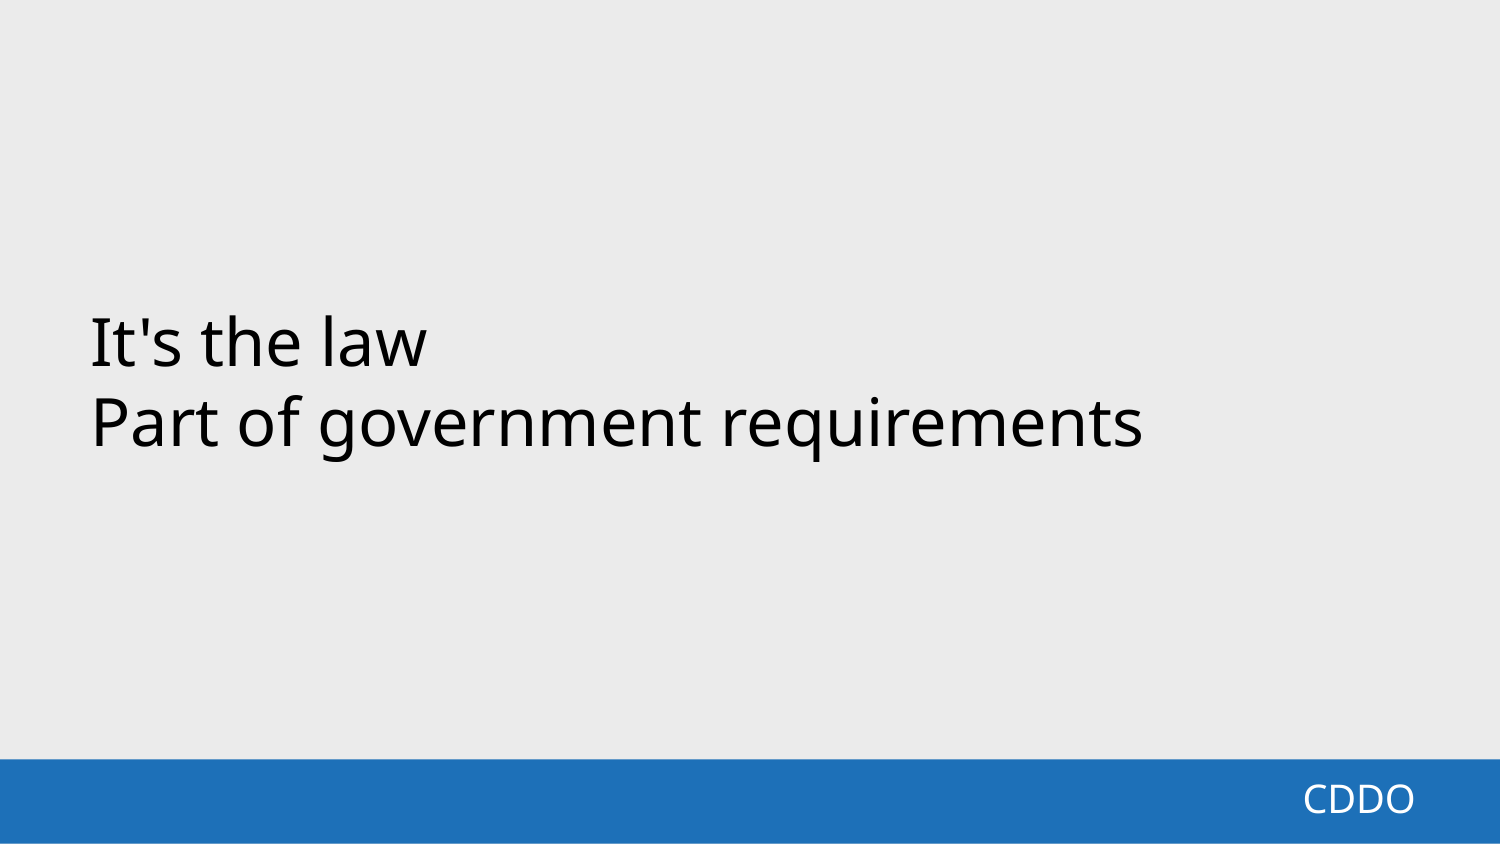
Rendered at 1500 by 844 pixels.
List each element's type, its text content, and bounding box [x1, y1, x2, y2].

text_box It's the law Part of government requirements [87, 0, 1416, 760]
